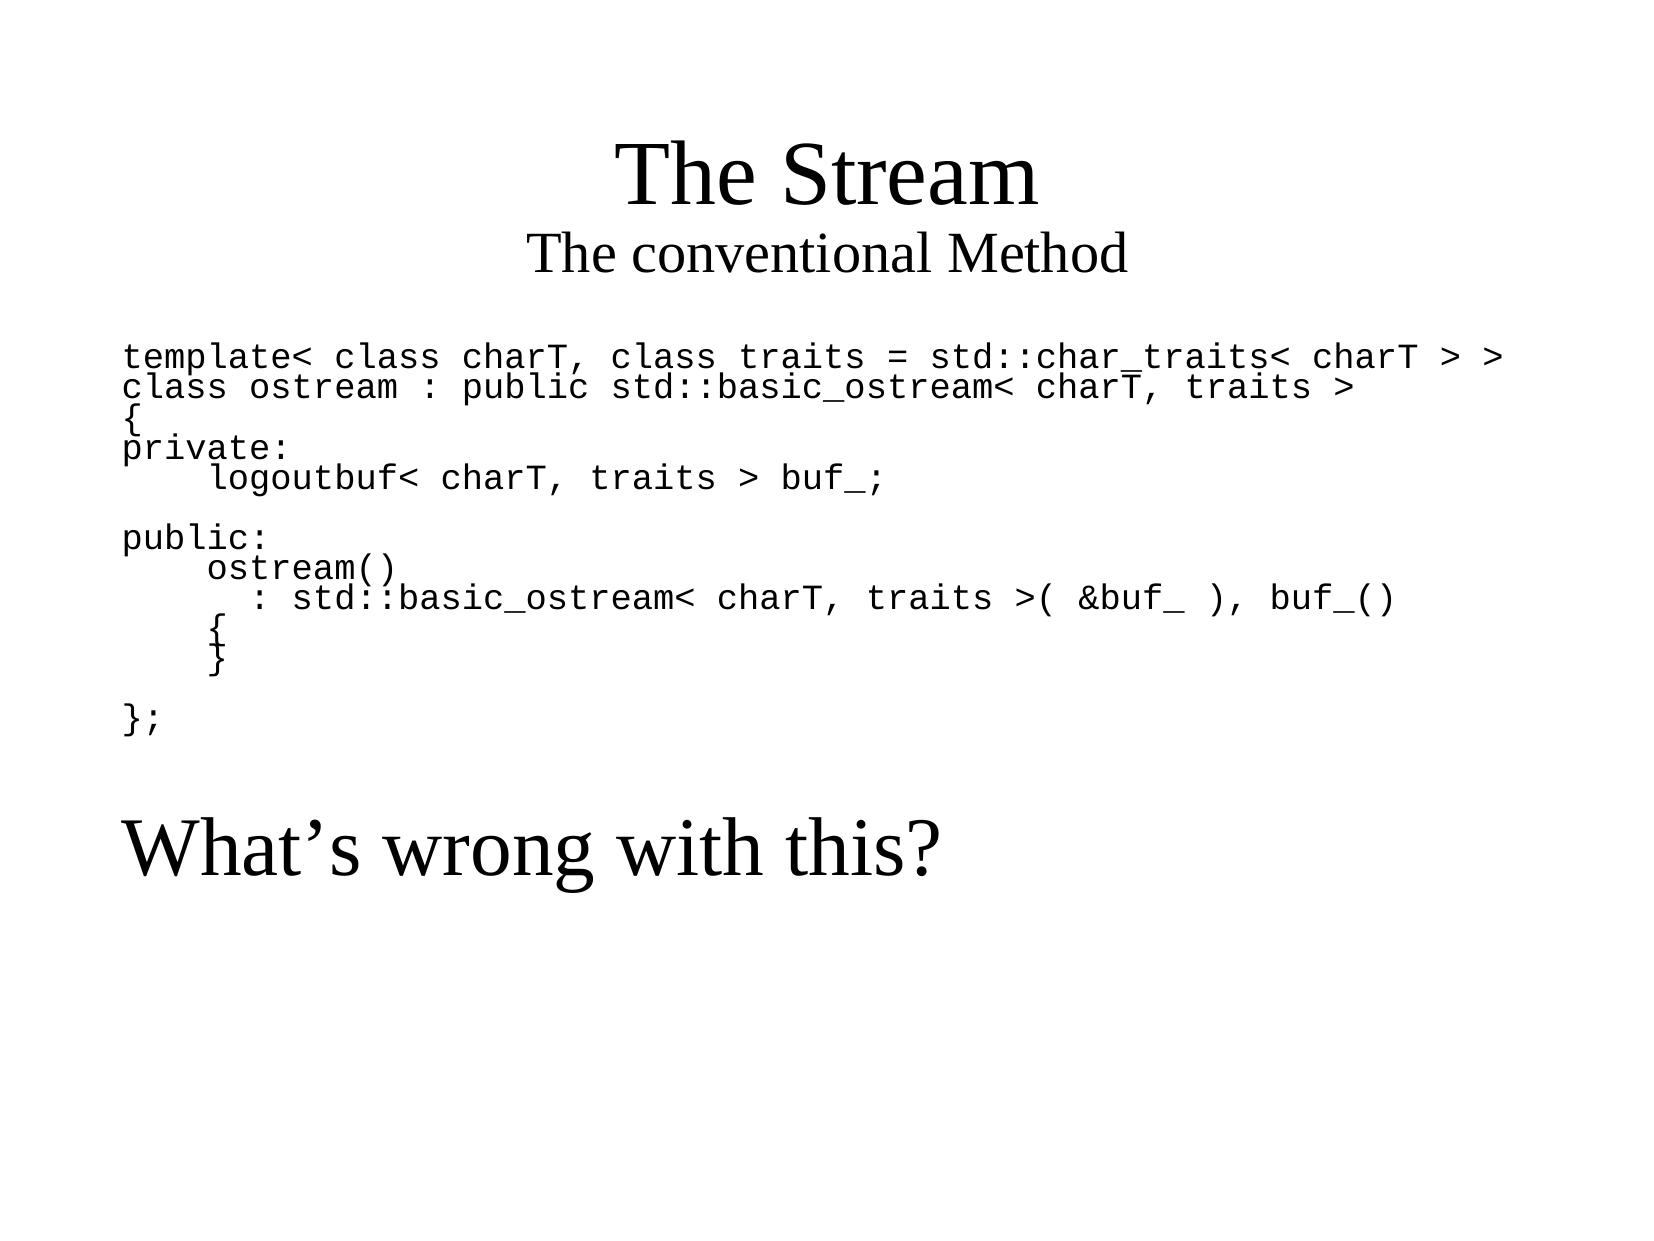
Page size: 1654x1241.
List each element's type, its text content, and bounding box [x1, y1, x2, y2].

list template< class charT, class traits = std::char_traits< charT > > class ostream : public std::basic_ostream< charT, traits > { private: logoutbuf< charT, traits > buf_; public: ostream() : std::basic_ostream< charT, traits >( &buf_ ), buf_() { } }; What’s wrong with this? [121, 344, 1534, 1126]
title The Stream The conventional Method [121, 102, 1534, 310]
